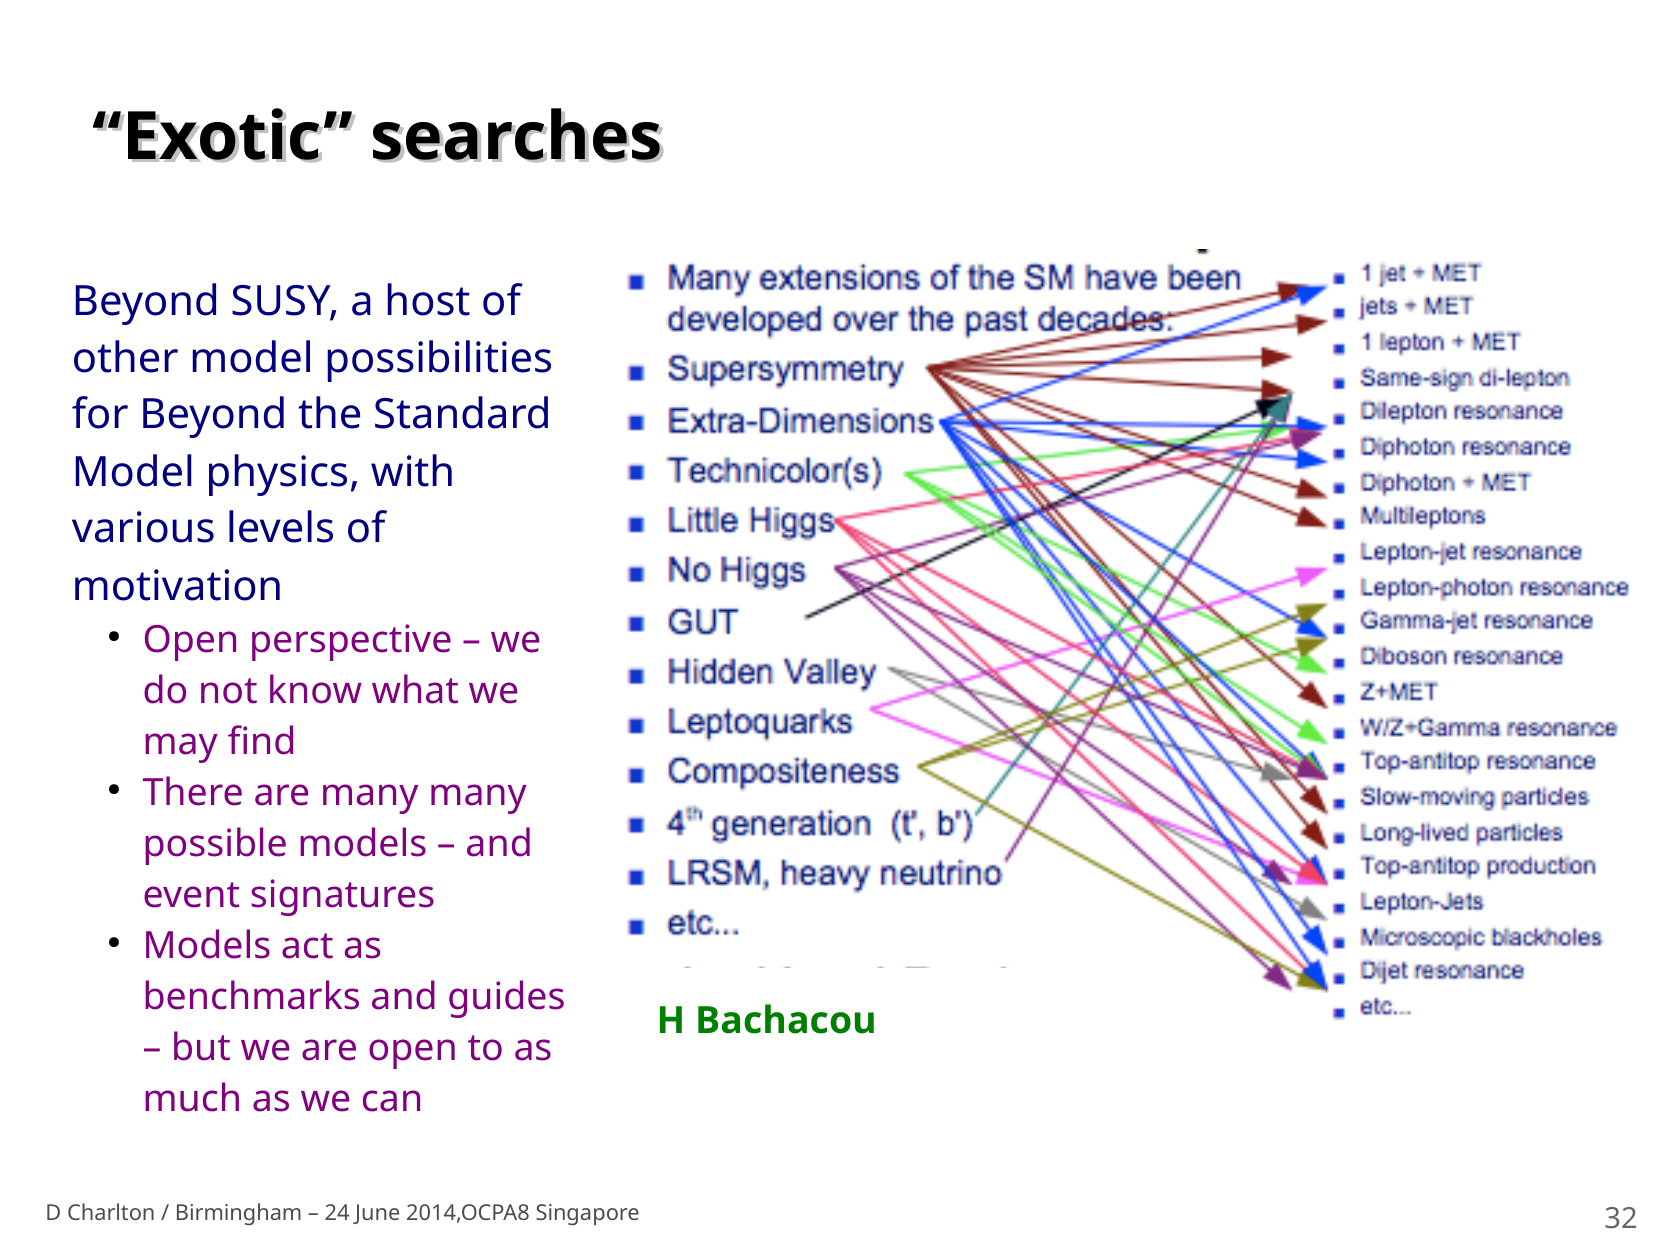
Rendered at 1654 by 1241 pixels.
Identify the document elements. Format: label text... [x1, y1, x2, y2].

text_box Beyond SUSY, a host of other model possibilities for Beyond the Standard Model physics, with various levels of motivation Open perspective – we do not know what we may find There are many many possible models – and event signatures Models act as benchmarks and guides – but we are open to as much as we can [57, 262, 603, 1124]
picture [612, 249, 1654, 1040]
text_box H Bachacou [641, 967, 1157, 1052]
text_box “Exotic” searches [78, 80, 1424, 174]
